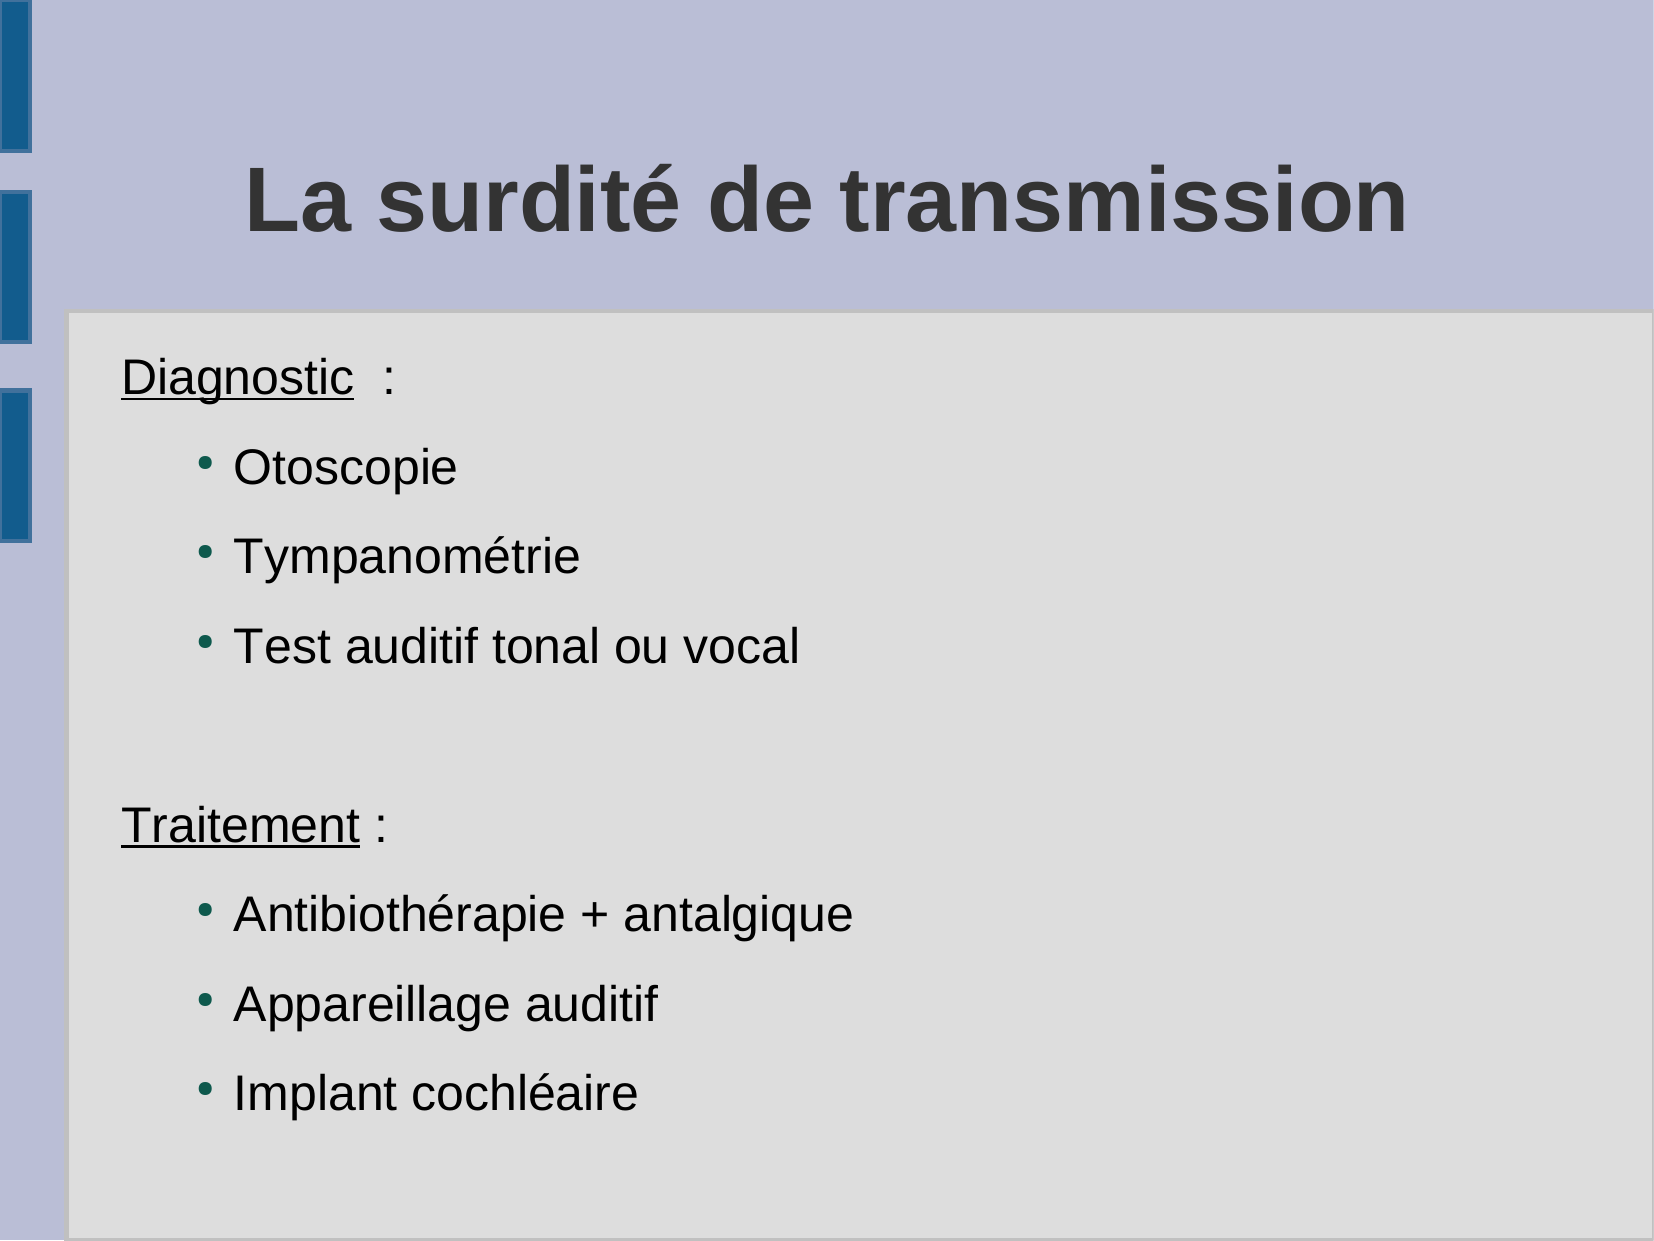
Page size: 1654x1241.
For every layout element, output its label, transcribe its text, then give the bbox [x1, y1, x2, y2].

list Diagnostic : Otoscopie Tympanométrie Test auditif tonal ou vocal Traitement : Antibiothérapie + antalgique Appareillage auditif Implant cochléaire [121, 344, 1534, 1127]
title La surdité de transmission [121, 91, 1534, 299]
